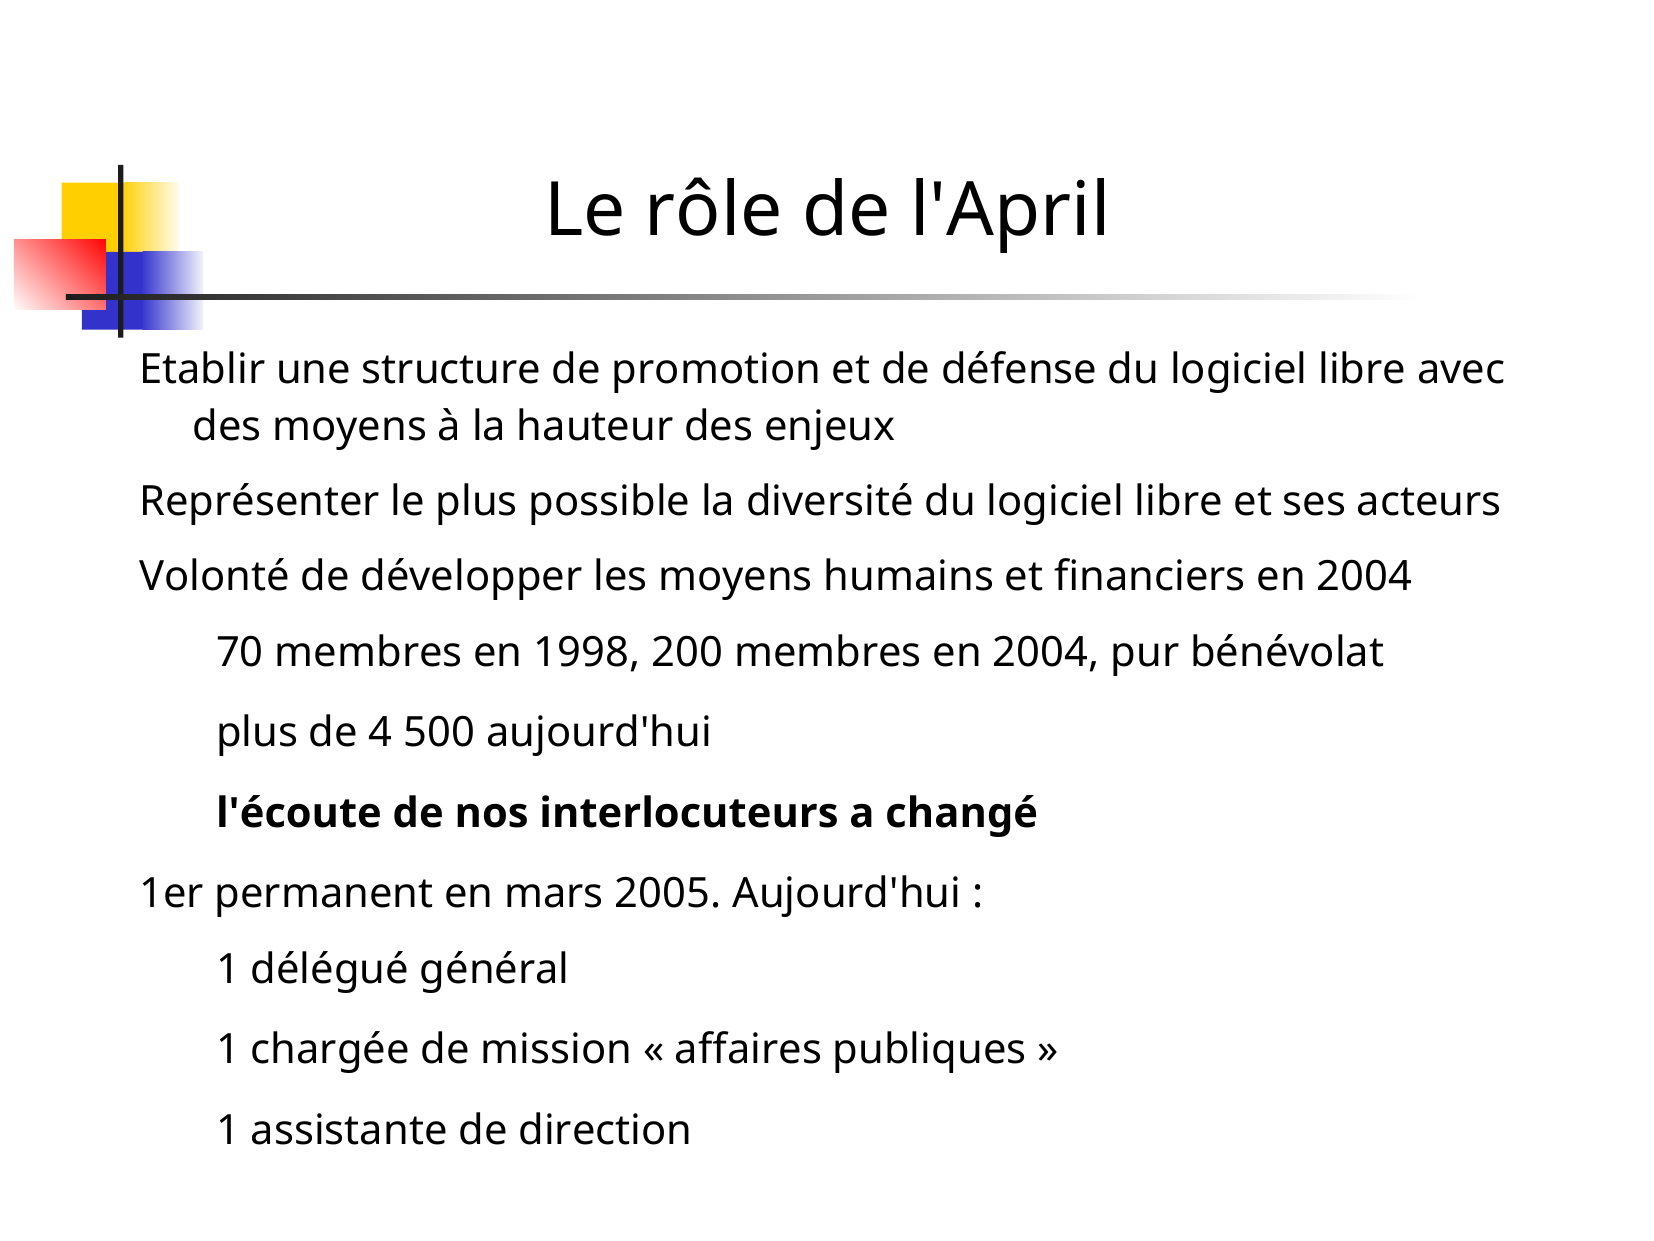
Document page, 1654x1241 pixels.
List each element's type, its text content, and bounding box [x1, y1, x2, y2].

list Etablir une structure de promotion et de défense du logiciel libre avec des moyens à la hauteur des enjeux Représenter le plus possible la diversité du logiciel libre et ses acteurs Volonté de développer les moyens humains et financiers en 2004 70 membres en 1998, 200 membres en 2004, pur bénévolat plus de 4 500 aujourd'hui l'écoute de nos interlocuteurs a changé 1er permanent en mars 2005. Aujourd'hui : 1 délégué général 1 chargée de mission « affaires publiques » 1 assistante de direction [121, 338, 1534, 1240]
title Le rôle de l'April [121, 102, 1534, 311]
